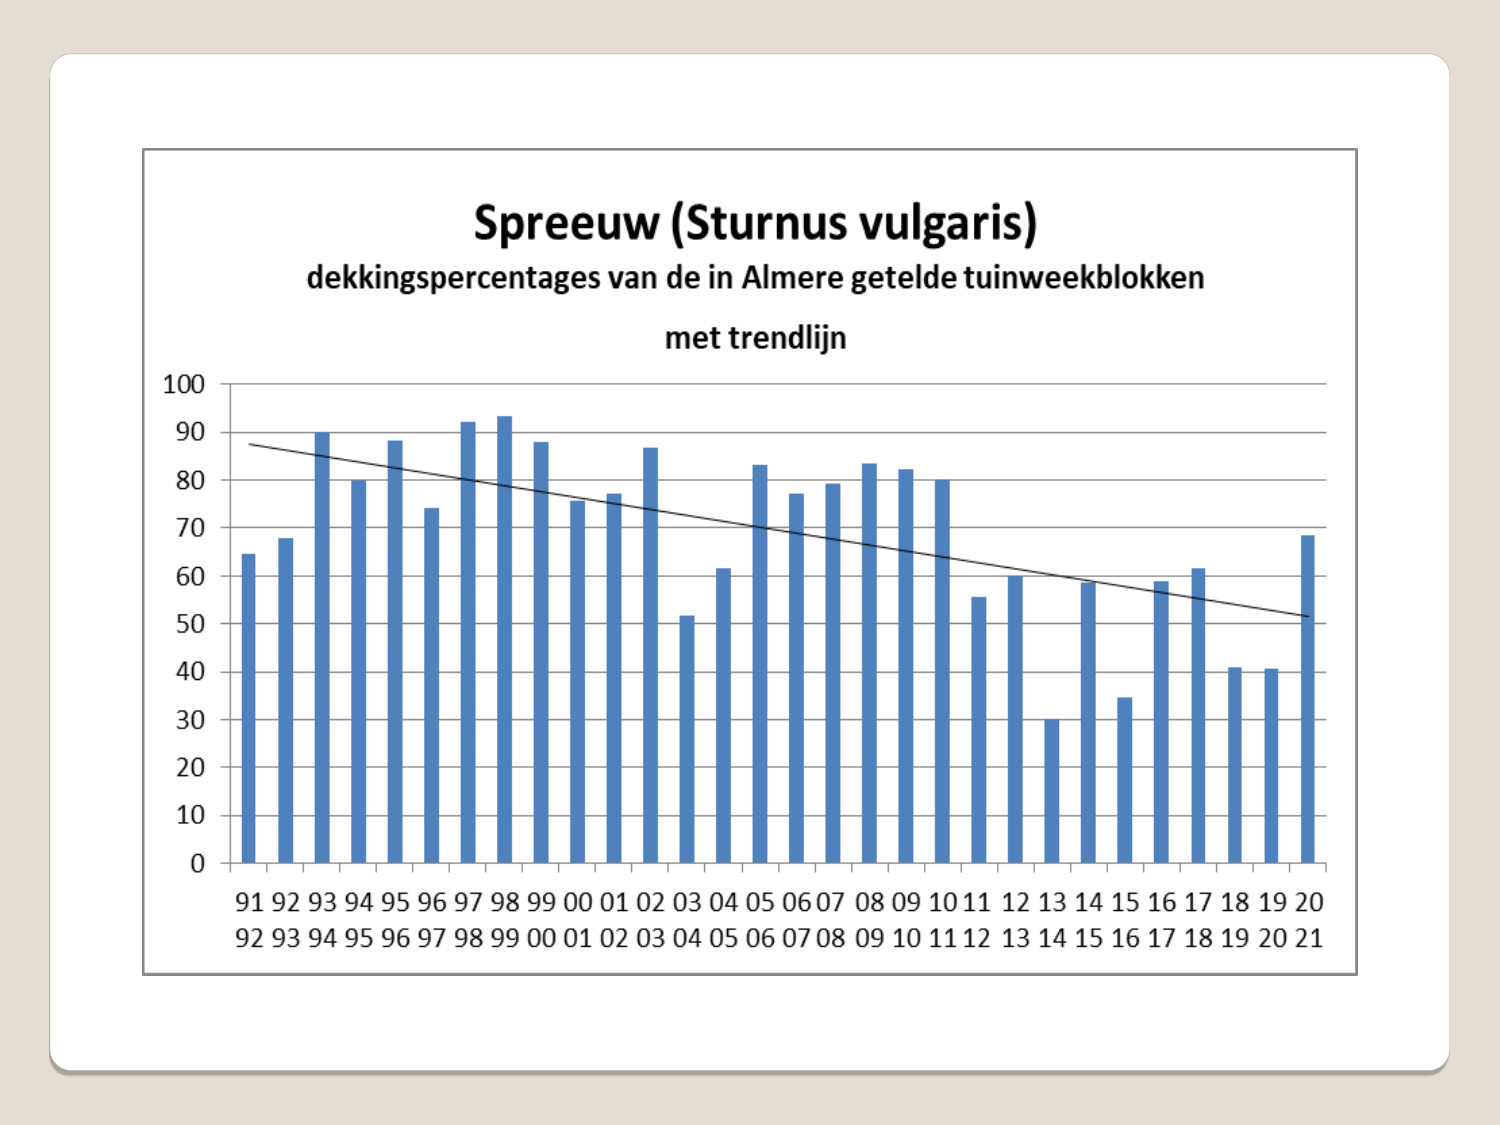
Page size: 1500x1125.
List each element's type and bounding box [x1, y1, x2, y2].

picture [142, 149, 1358, 976]
